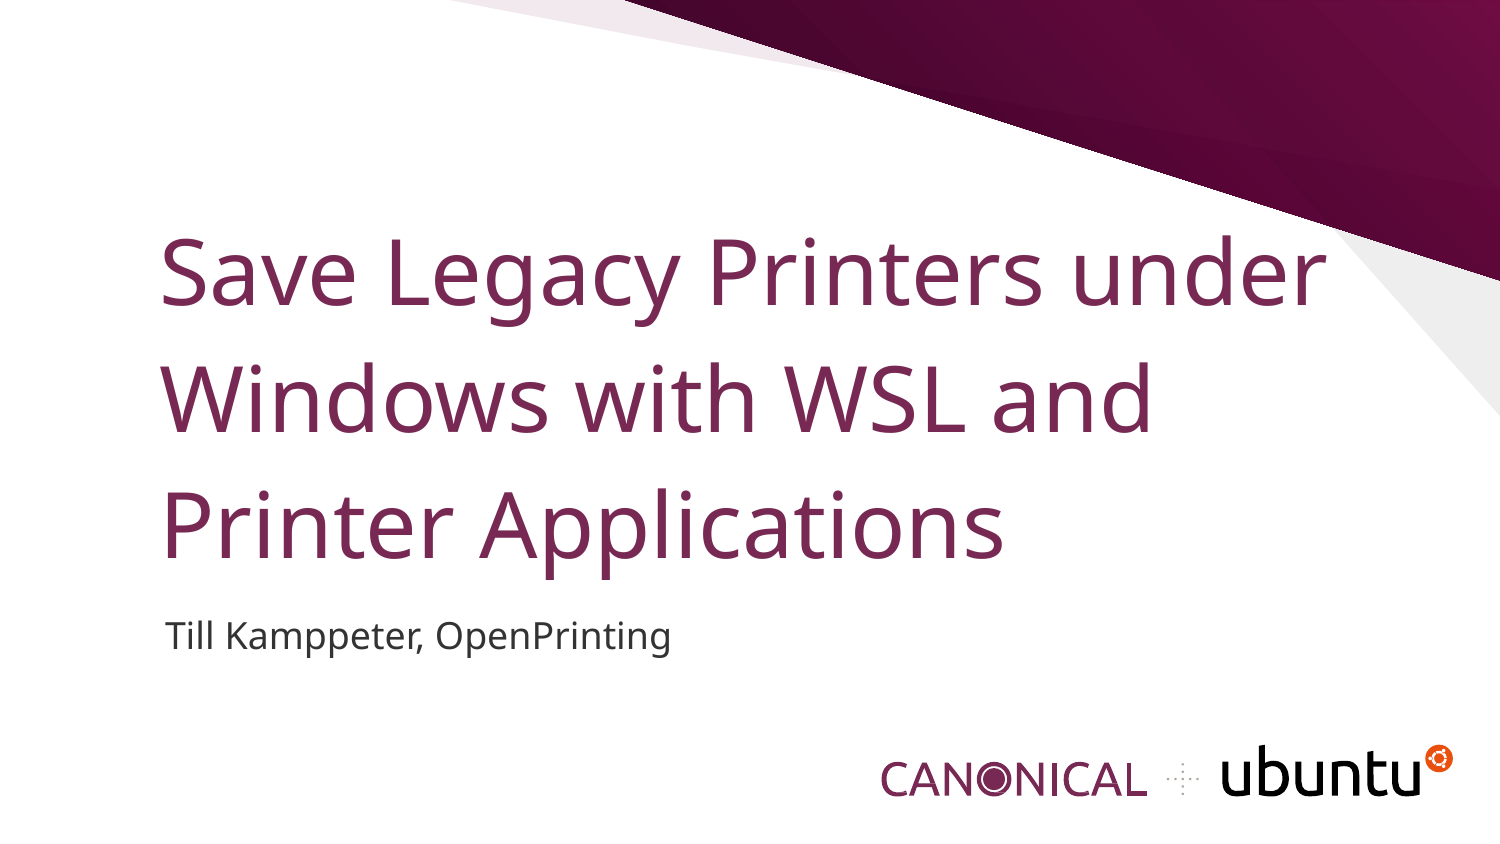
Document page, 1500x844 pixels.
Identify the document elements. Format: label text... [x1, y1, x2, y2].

title Save Legacy Printers under Windows with WSL and Printer Applications [159, 281, 1341, 577]
subtitle Till Kamppeter, OpenPrinting [164, 605, 1239, 727]
